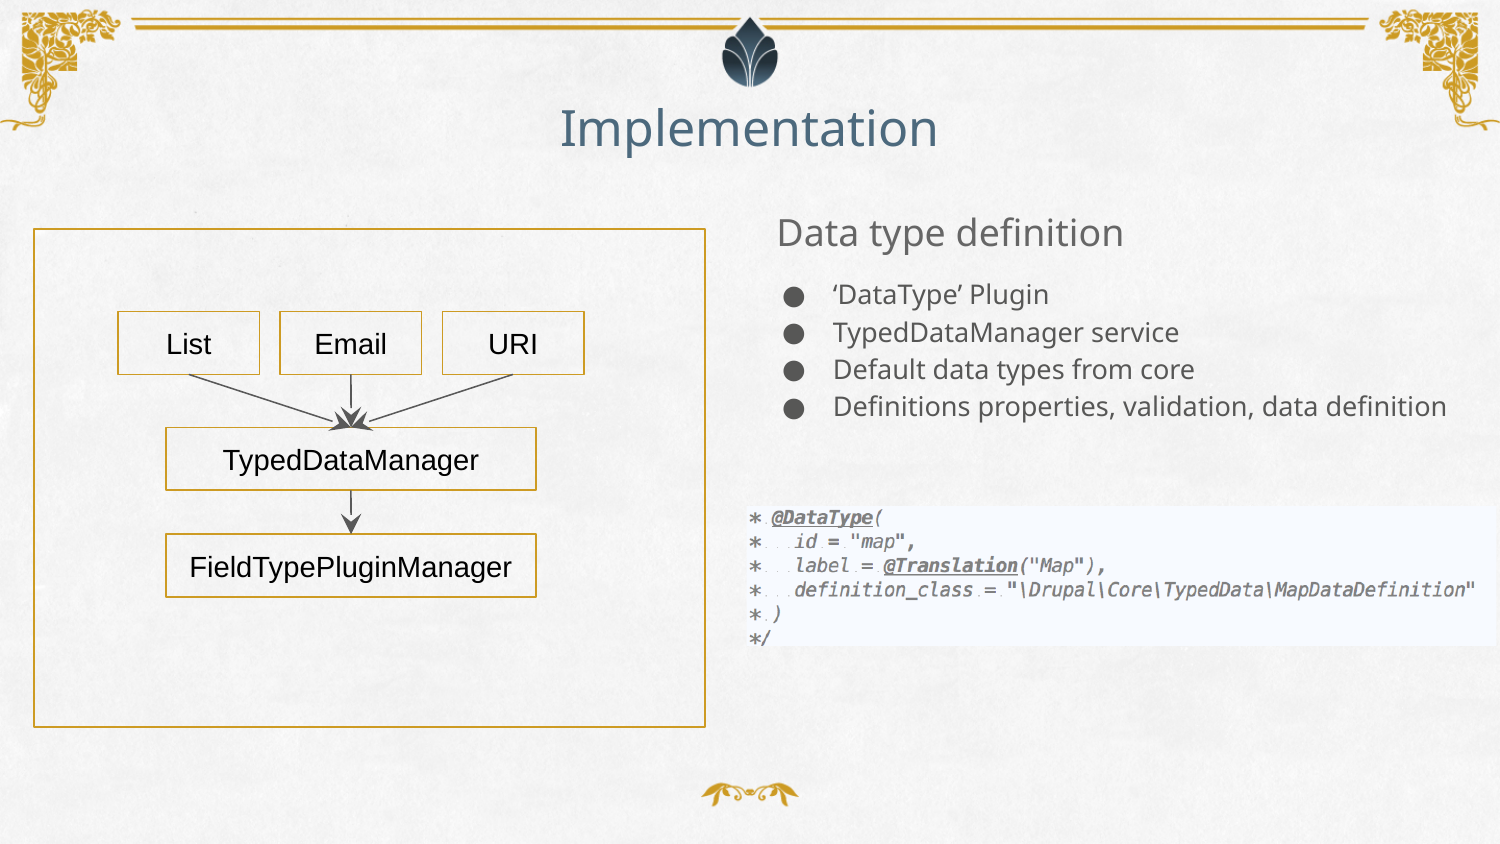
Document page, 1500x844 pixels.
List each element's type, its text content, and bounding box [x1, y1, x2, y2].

text_box FieldTypePluginManager [165, 534, 537, 597]
text_box URI [442, 311, 584, 375]
text_box Email [280, 311, 422, 375]
text_box Implementation [393, 81, 1107, 161]
picture [0, 0, 1500, 844]
text_box TypedDataManager [165, 427, 537, 491]
text_box Data type definition [761, 211, 1310, 253]
text_box ‘DataType’ Plugin TypedDataManager service Default data types from core Definitions properties, validation, data definition [742, 257, 1500, 462]
text_box List [117, 311, 260, 375]
